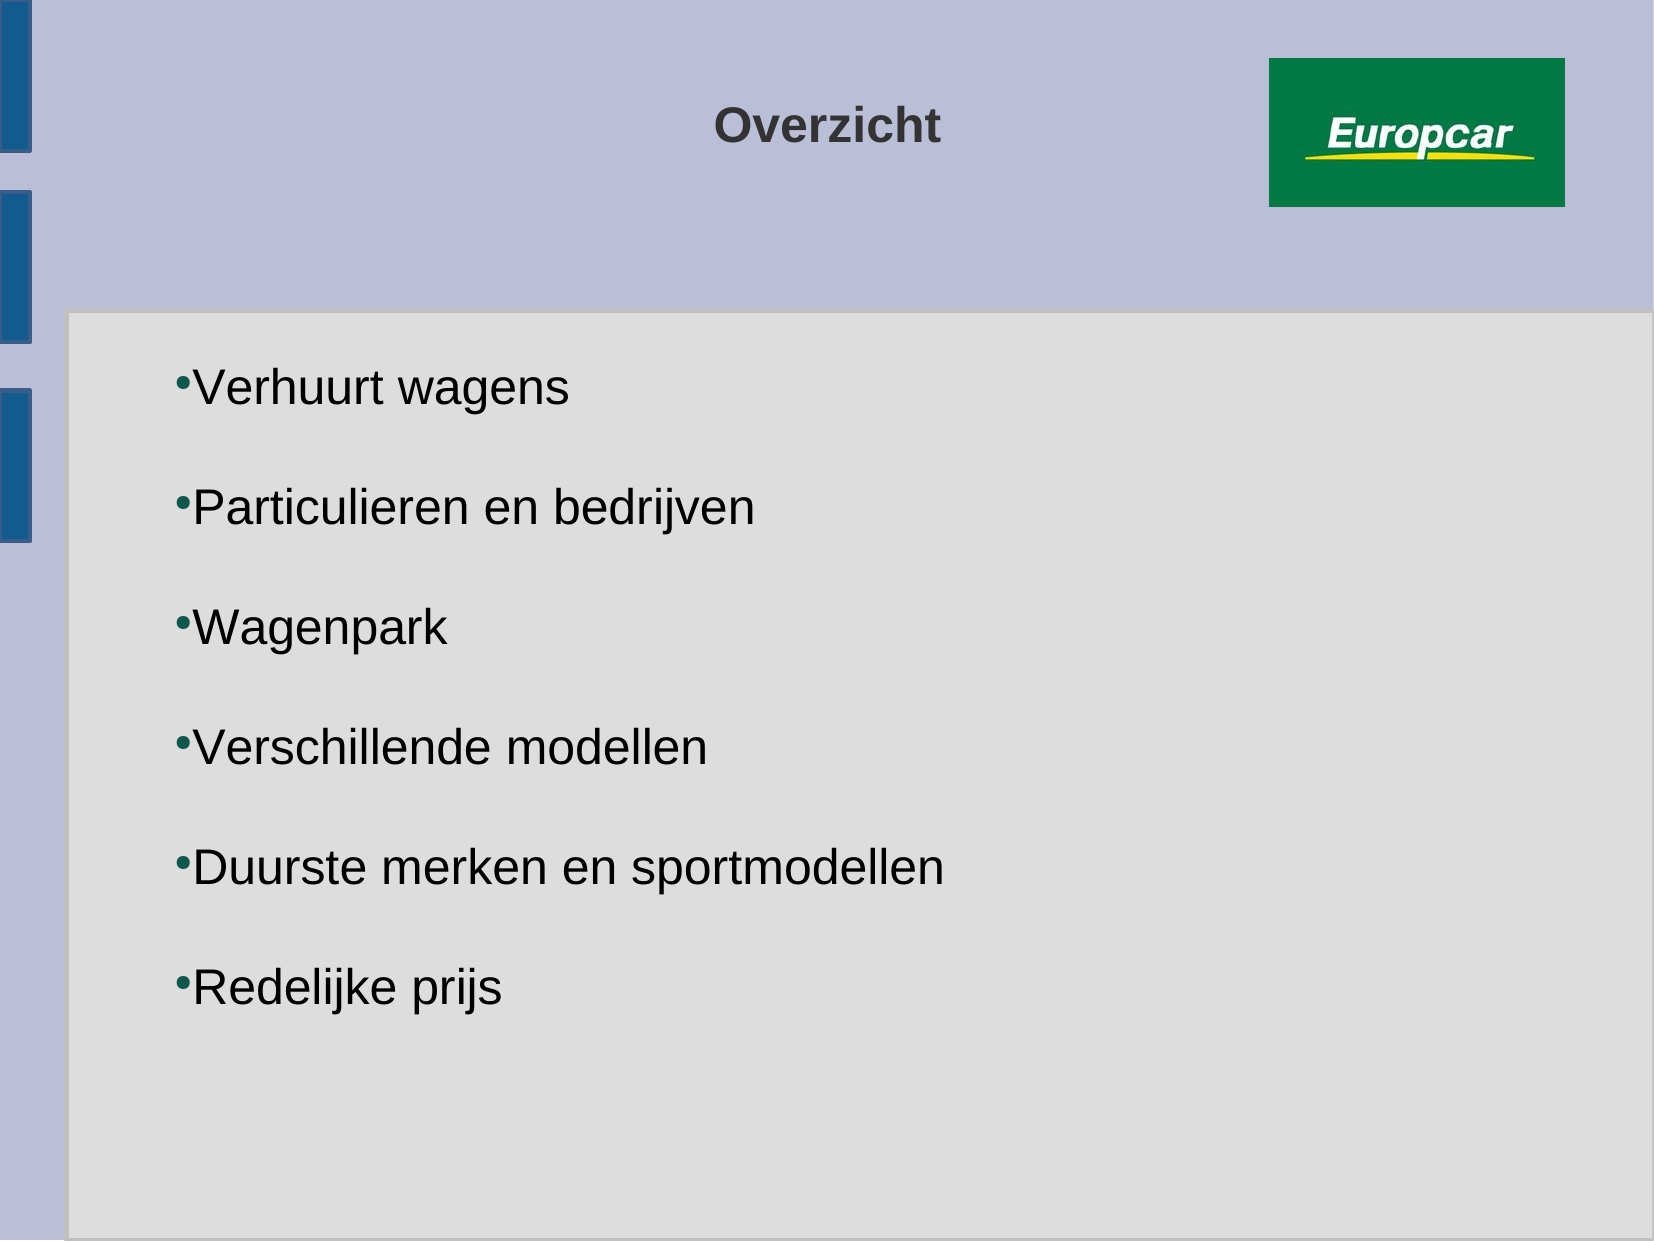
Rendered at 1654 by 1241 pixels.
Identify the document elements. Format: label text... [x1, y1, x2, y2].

list Verhuurt wagens Particulieren en bedrijven Wagenpark Verschillende modellen Duurste merken en sportmodellen Redelijke prijs [174, 354, 1565, 1136]
picture [1269, 58, 1565, 207]
title Overzicht [121, 92, 1534, 153]
